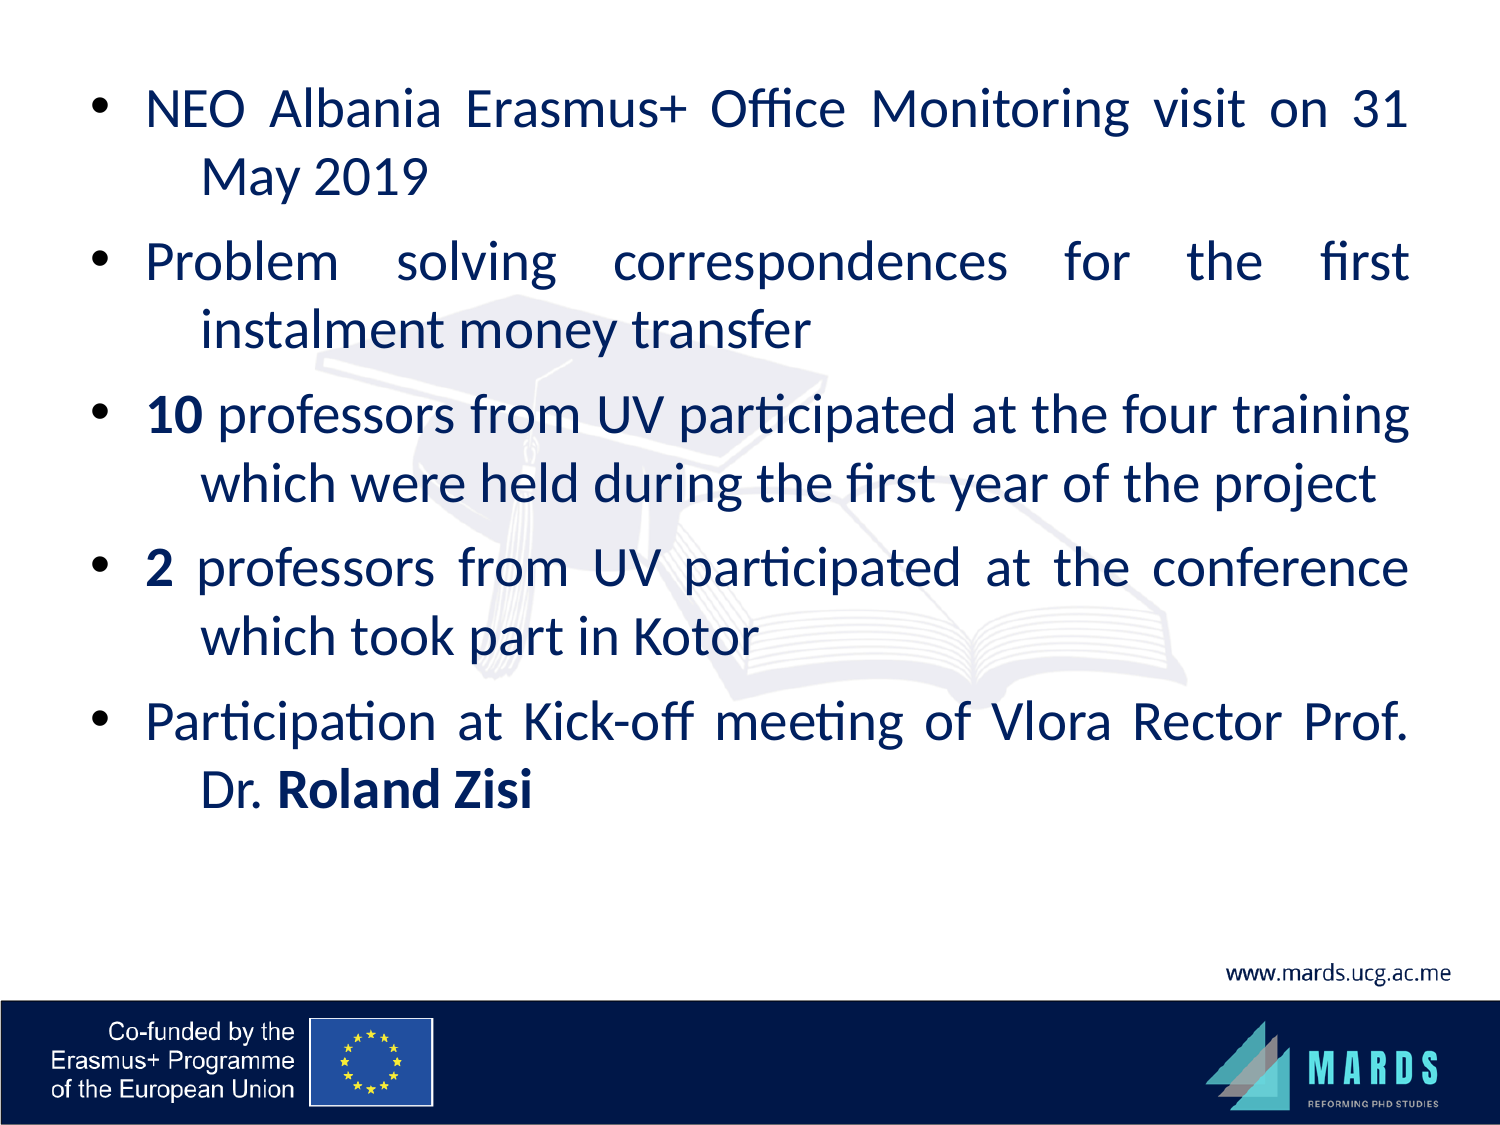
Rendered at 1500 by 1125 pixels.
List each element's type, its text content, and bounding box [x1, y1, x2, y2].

list NEO Albania Erasmus+ Office Monitoring visit on 31 May 2019 Problem solving correspondences for the first instalment money transfer 10 professors from UV participated at the four training which were held during the first year of the project 2 professors from UV participated at the conference which took part in Kotor Participation at Kick-off meeting of Vlora Rector Prof. Dr. Roland Zisi [75, 62, 1426, 898]
